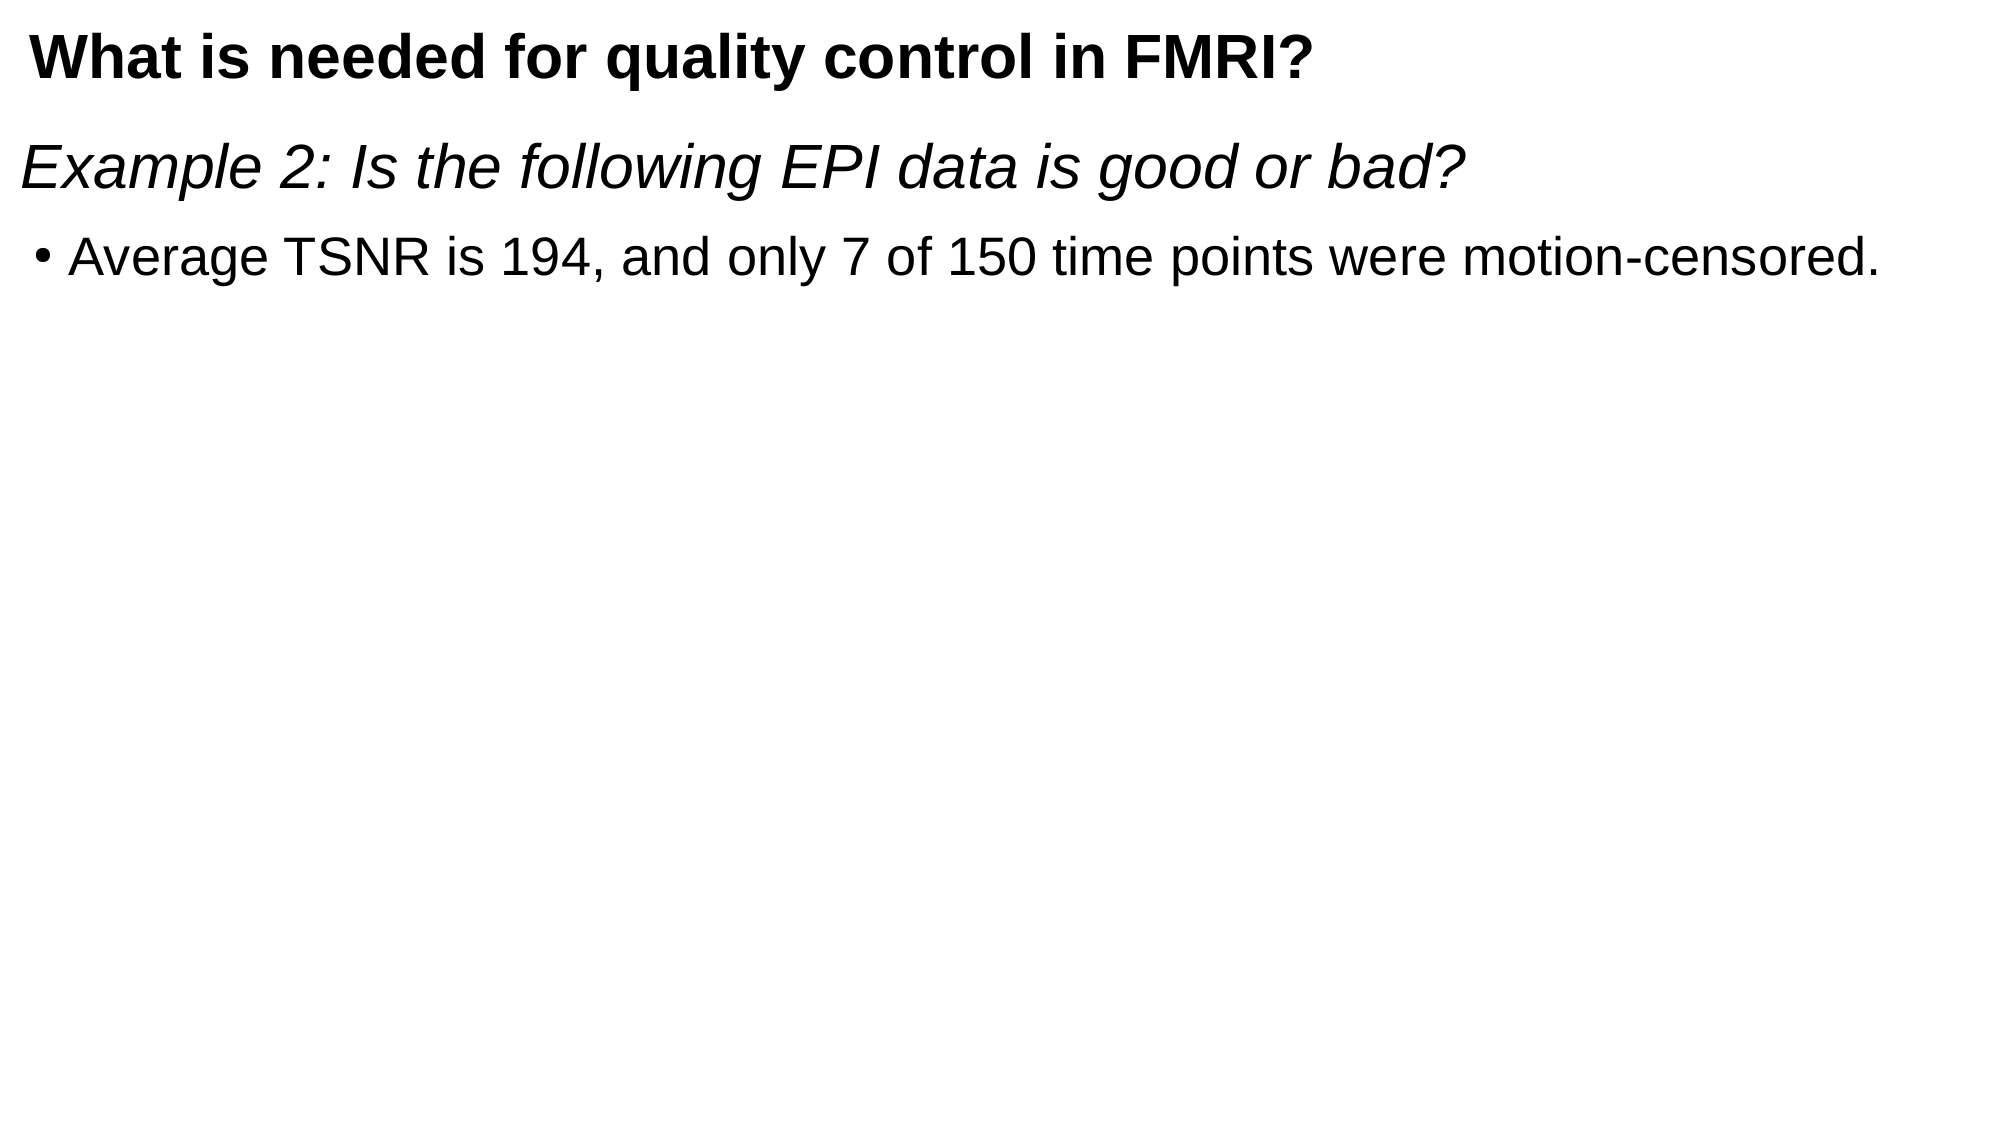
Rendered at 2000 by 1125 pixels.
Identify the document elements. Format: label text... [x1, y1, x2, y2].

text_box What is needed for quality control in FMRI? [14, 15, 1344, 100]
text_box Example 2: Is the following EPI data is good or bad? [5, 124, 1483, 210]
text_box Average TSNR is 194, and only 7 of 150 time points were motion-censored. [18, 210, 1934, 365]
